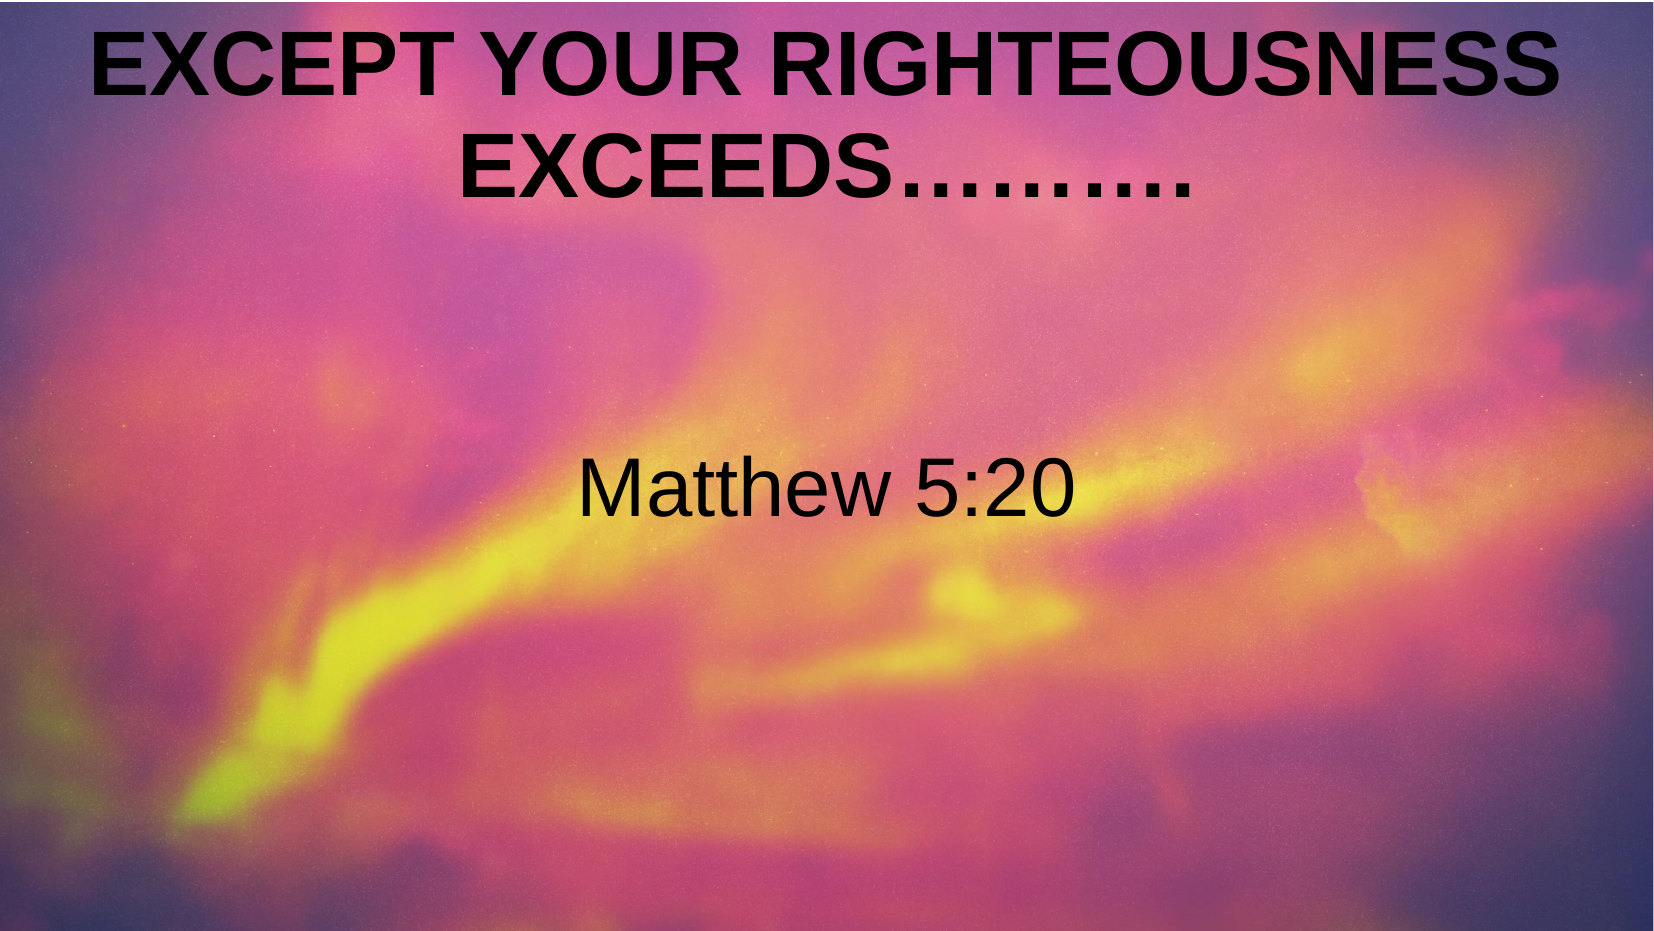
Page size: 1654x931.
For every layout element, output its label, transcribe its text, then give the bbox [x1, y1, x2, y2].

picture [0, 2, 1654, 931]
subtitle Matthew 5:20 [82, 217, 1571, 758]
title EXCEPT YOUR RIGHTEOUSNESS EXCEEDS………. [82, 12, 1571, 217]
